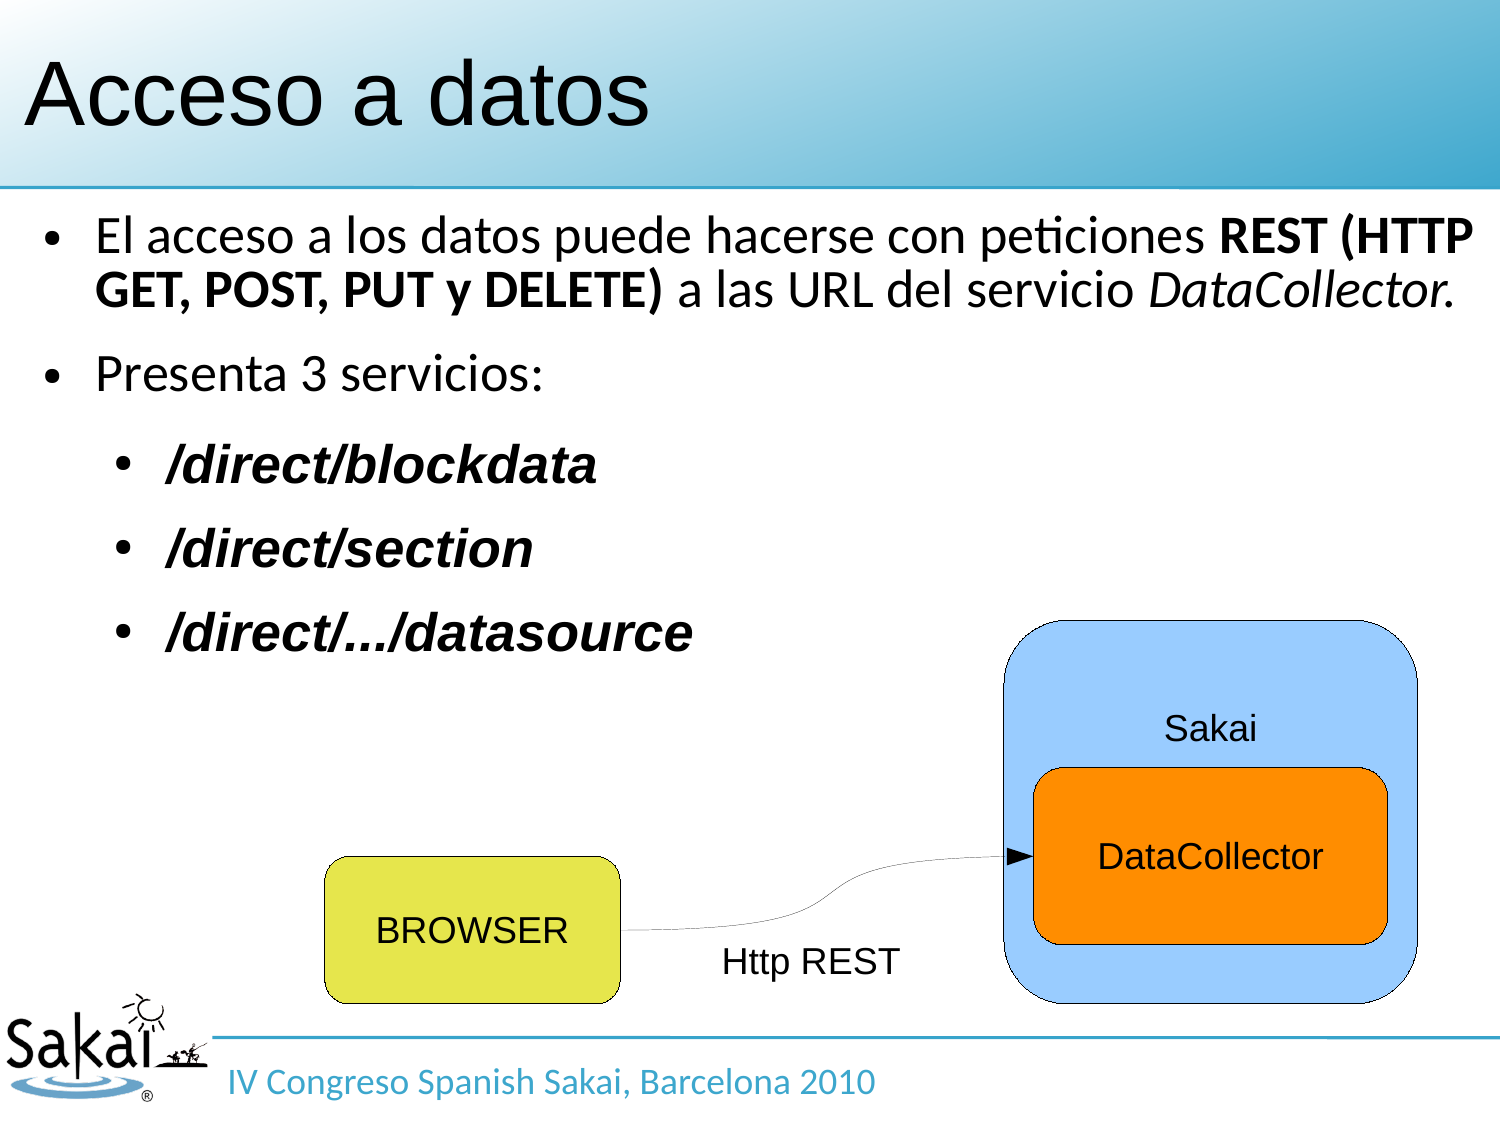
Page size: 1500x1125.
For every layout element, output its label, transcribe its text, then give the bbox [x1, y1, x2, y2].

title Acceso a datos [24, 24, 1475, 163]
text_box Http REST [706, 933, 916, 990]
text_box Sakai [1003, 620, 1418, 1004]
text_box BROWSER [324, 856, 621, 1004]
picture [0, 955, 213, 1125]
text_box DataCollector [1033, 767, 1388, 945]
list El acceso a los datos puede hacerse con peticiones REST (HTTP GET, POST, PUT y DELETE) a las URL del servicio DataCollector. Presenta 3 servicios: /direct/blockdata /direct/section /direct/.../datasource [24, 212, 1475, 1025]
